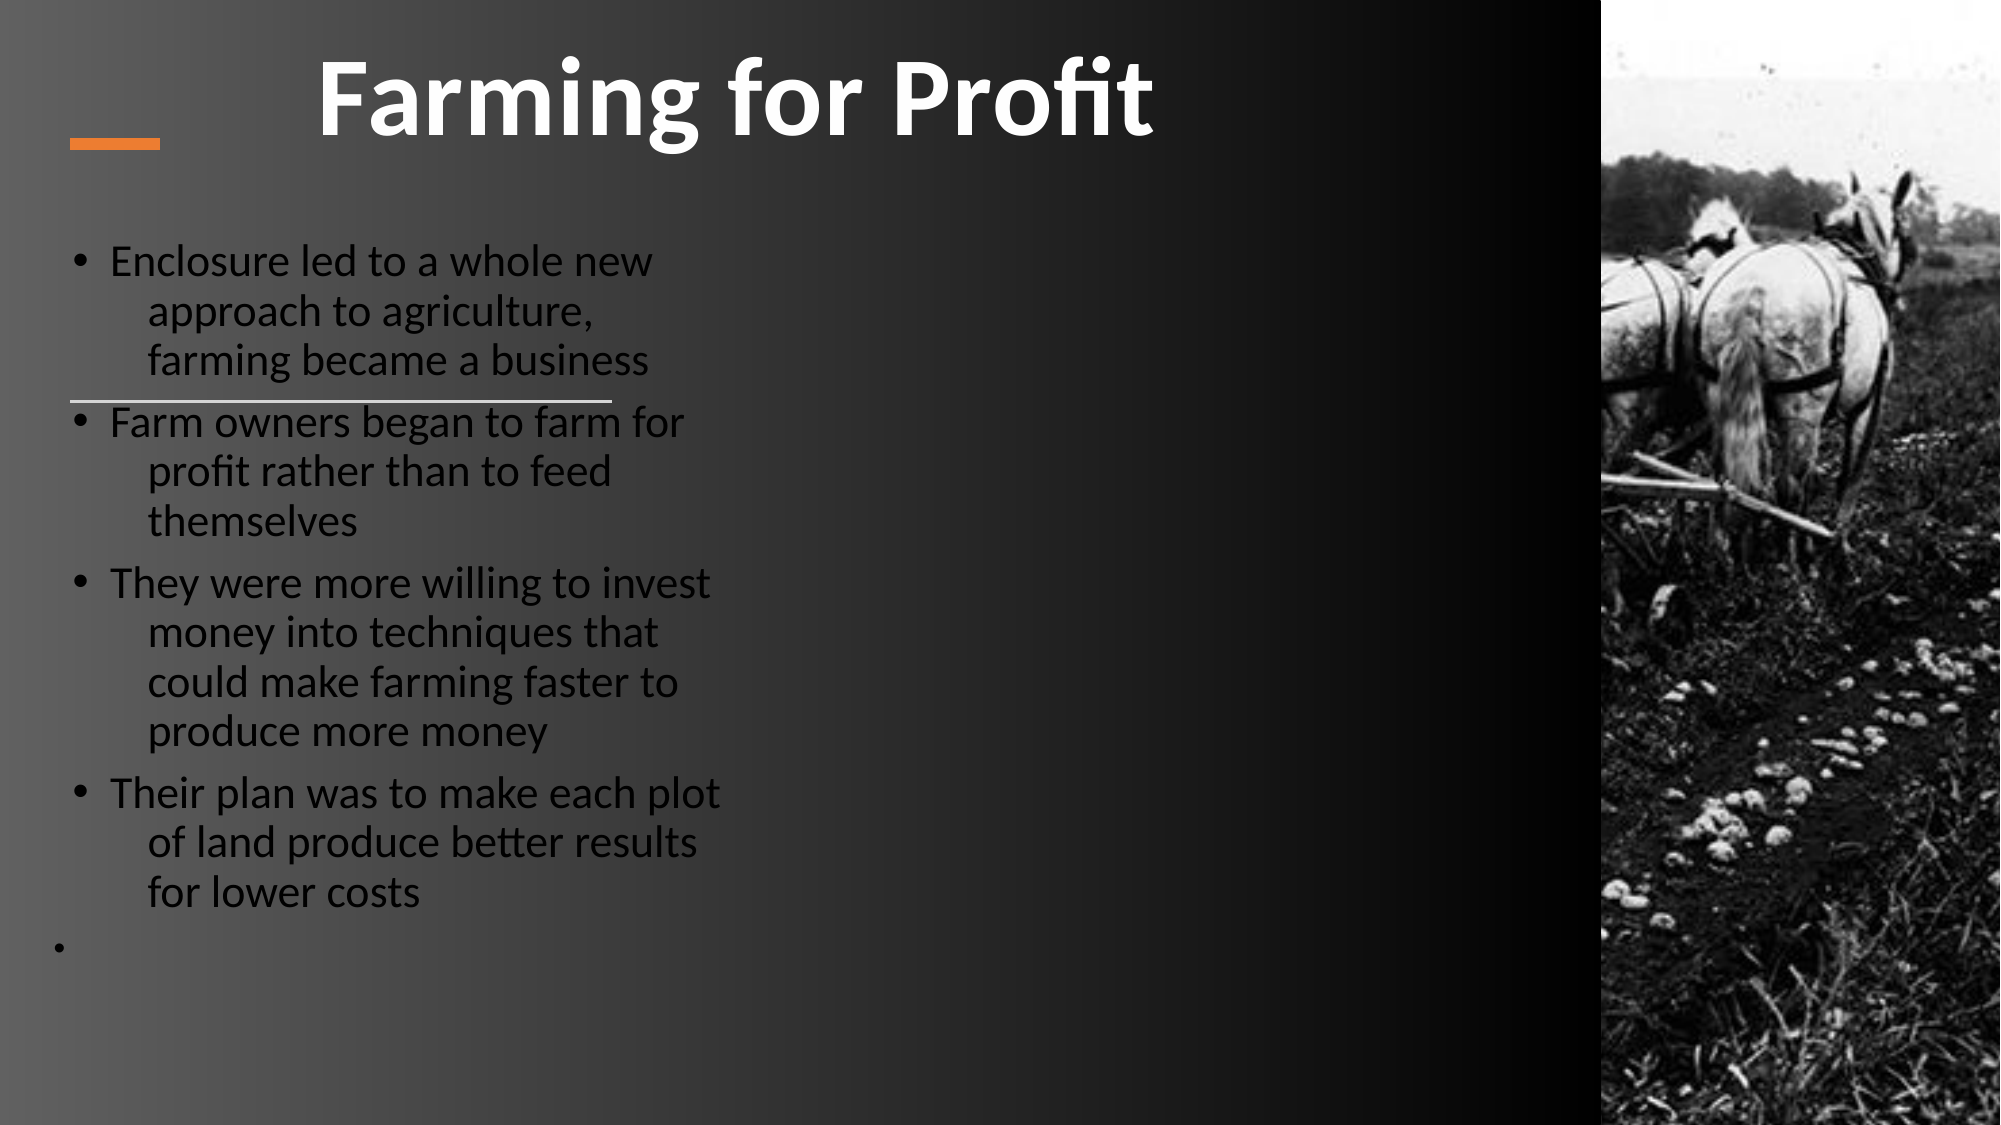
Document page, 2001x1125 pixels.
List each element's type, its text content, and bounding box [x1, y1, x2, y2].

text_box Farming for Profit [303, 15, 1173, 166]
picture [1601, 0, 2000, 1125]
text_box [0, 0, 1601, 1125]
text_box Enclosure led to a whole new approach to agriculture, farming became a business Farm owners began to farm for profit rather than to feed themselves They were more willing to invest money into techniques that could make farming faster to produce more money Their plan was to make each plot of land produce better results for lower costs [38, 229, 761, 998]
